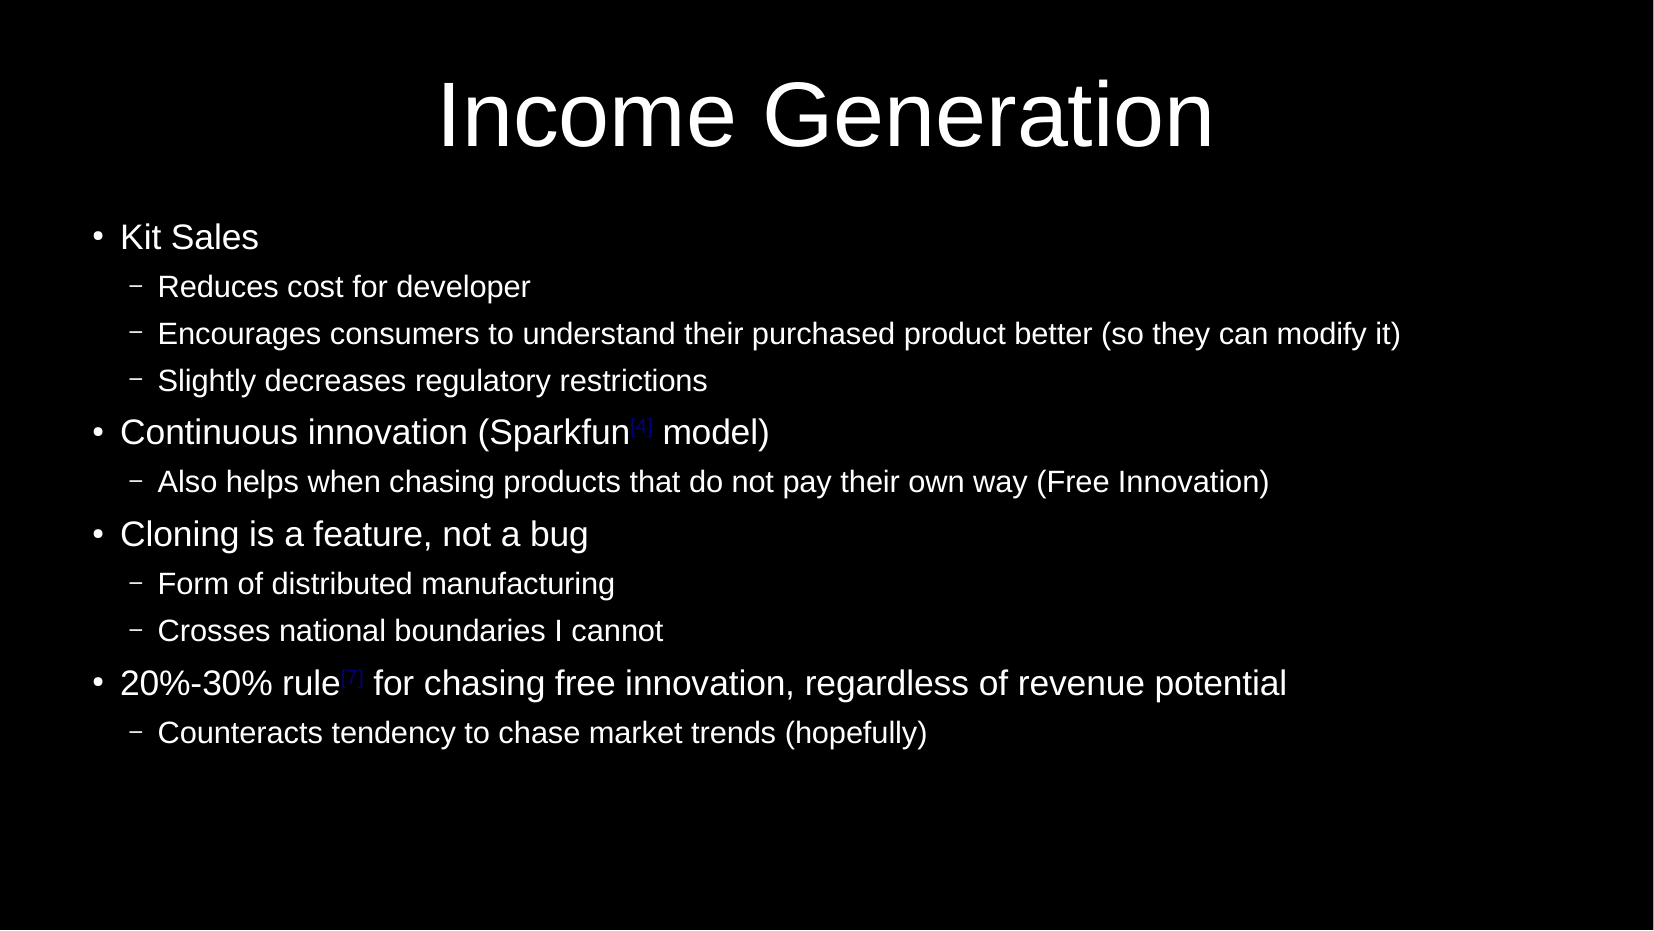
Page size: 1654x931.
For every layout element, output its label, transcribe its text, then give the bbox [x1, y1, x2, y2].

list Kit Sales Reduces cost for developer Encourages consumers to understand their purchased product better (so they can modify it) Slightly decreases regulatory restrictions Continuous innovation (Sparkfun[4] model) Also helps when chasing products that do not pay their own way (Free Innovation) Cloning is a feature, not a bug Form of distributed manufacturing Crosses national boundaries I cannot 20%-30% rule[7] for chasing free innovation, regardless of revenue potential Counteracts tendency to chase market trends (hopefully) [82, 217, 1571, 758]
title Income Generation [82, 37, 1571, 193]
